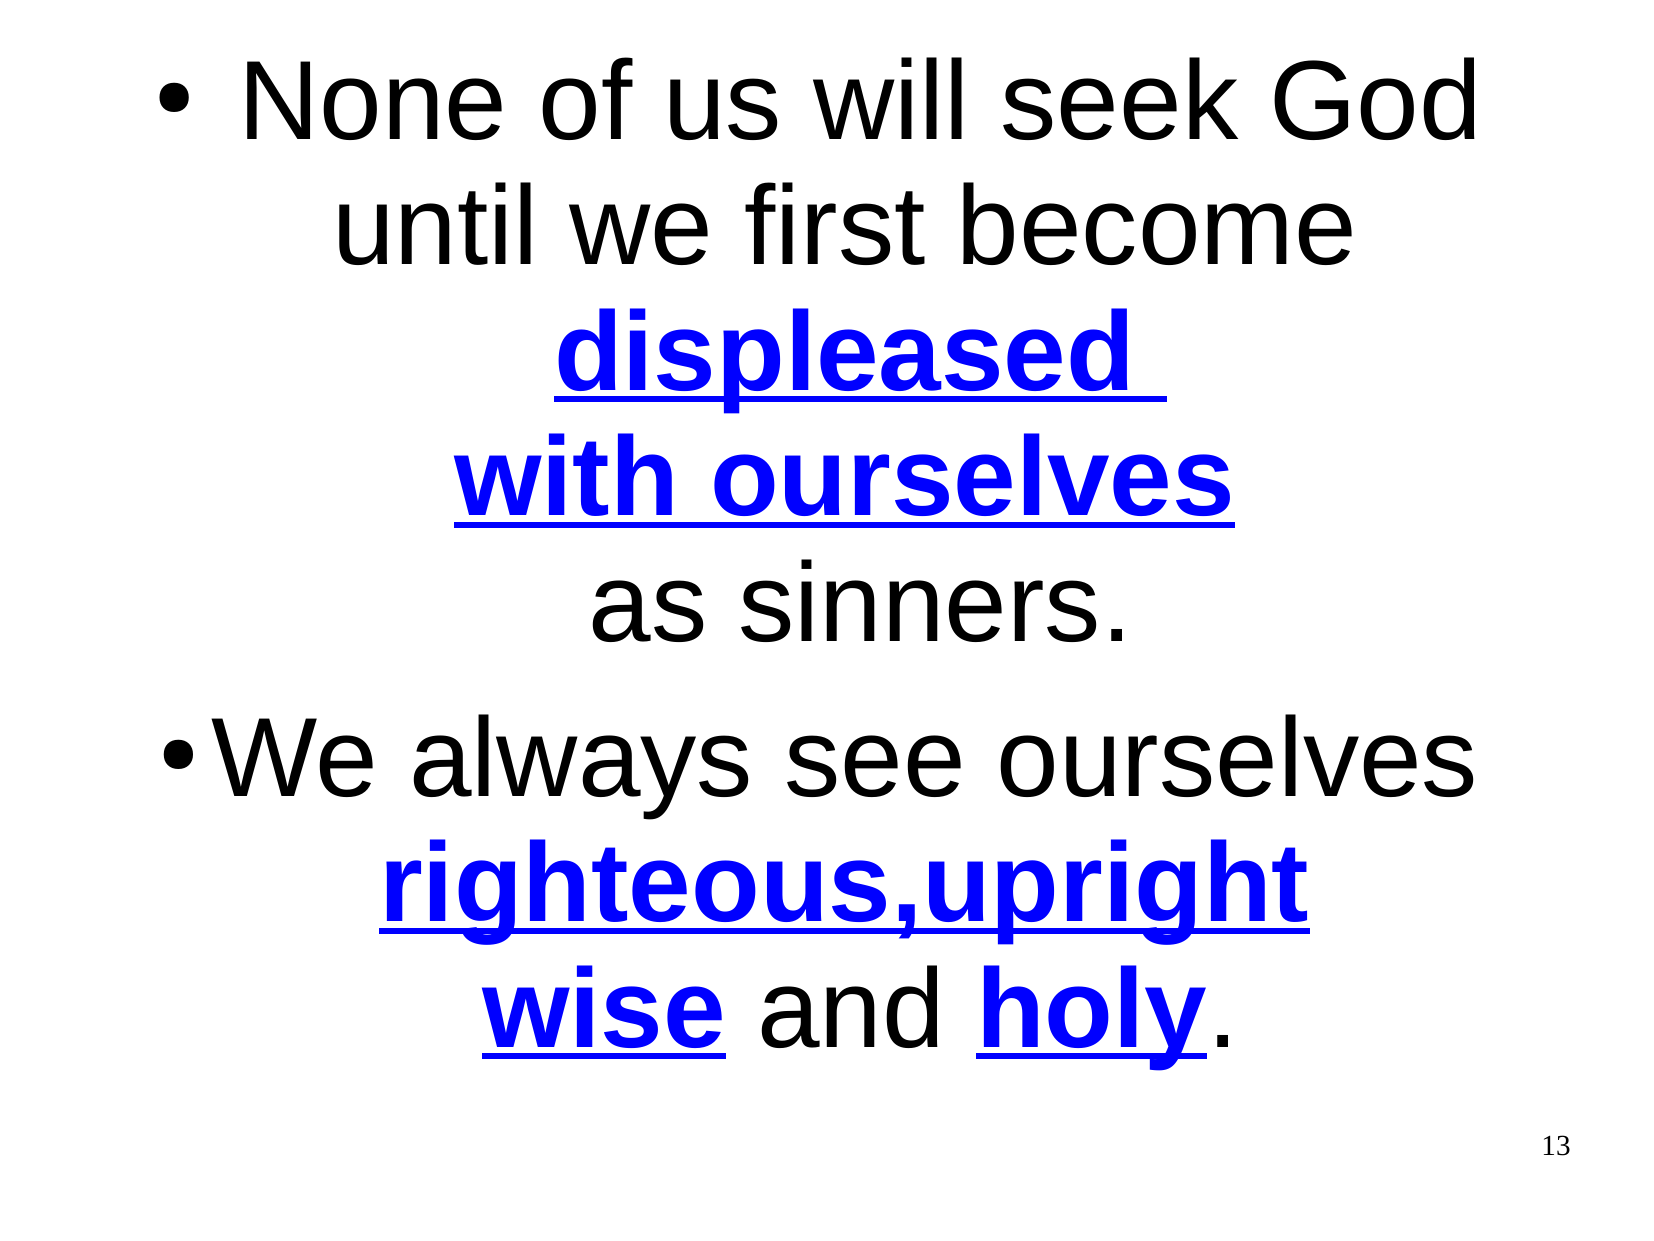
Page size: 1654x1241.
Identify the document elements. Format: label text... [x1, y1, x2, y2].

list None of us will seek God until we first become displeased with ourselves as sinners. We always see ourselves righteous,upright wise and holy. [37, 37, 1613, 1238]
